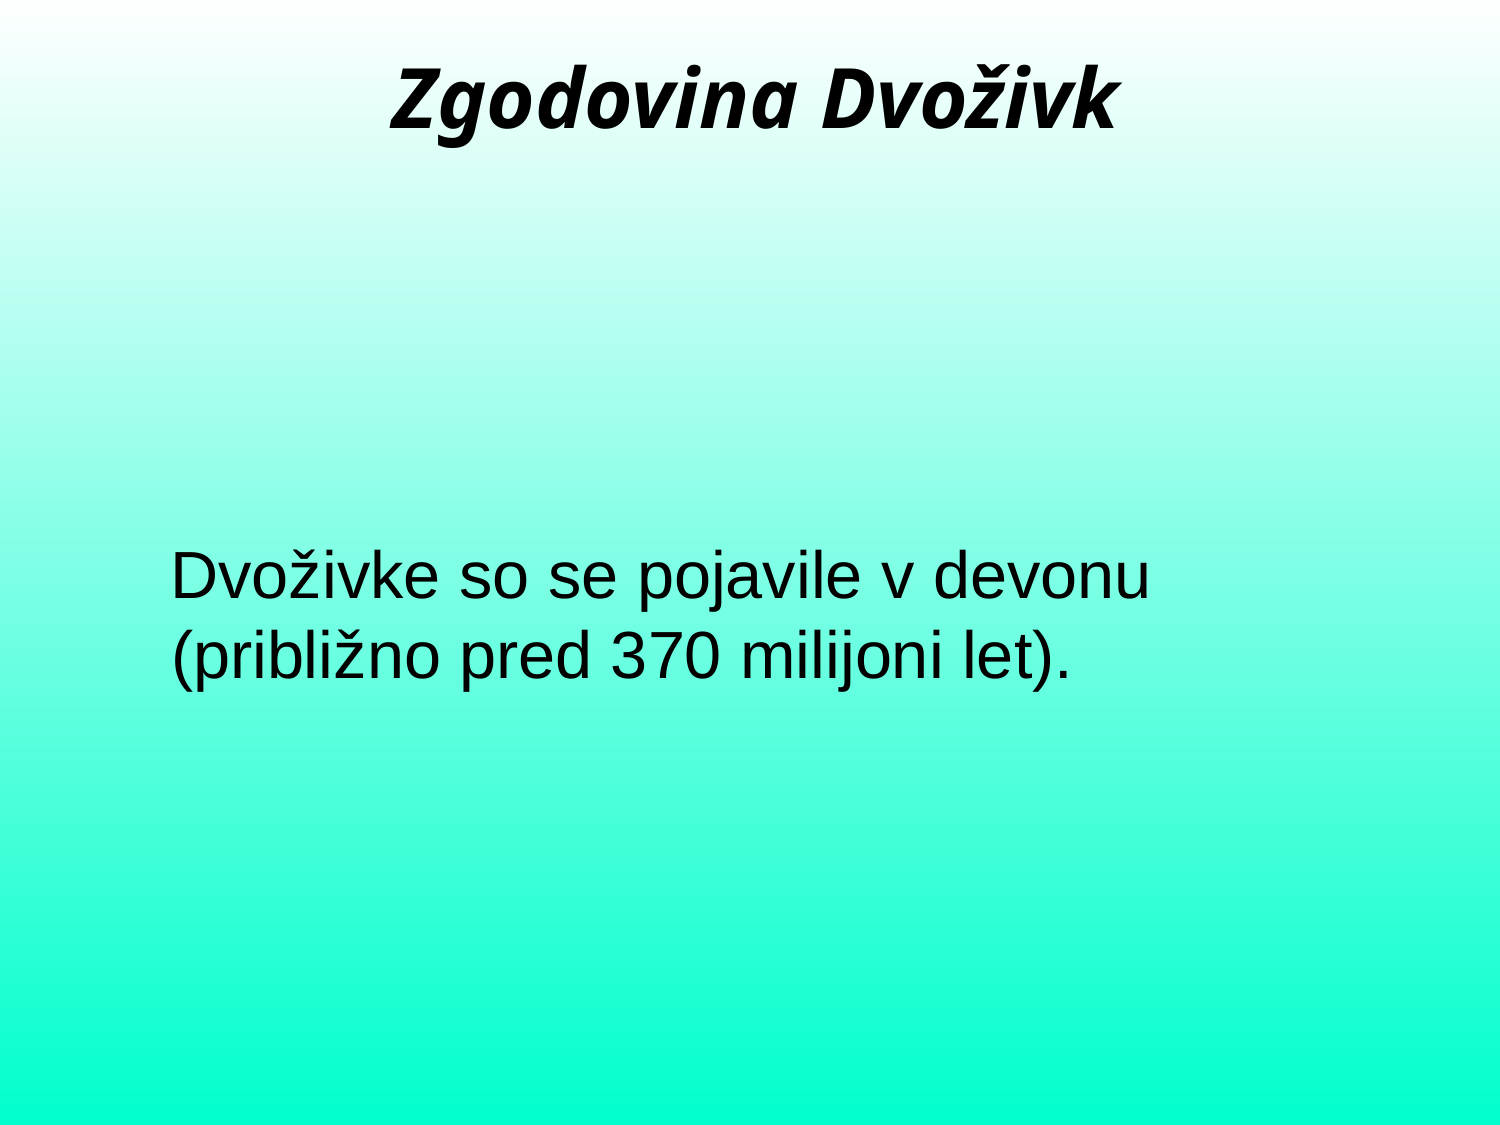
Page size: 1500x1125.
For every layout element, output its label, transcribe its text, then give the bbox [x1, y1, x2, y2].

text_box Zgodovina Dvoživk [362, 37, 1150, 425]
text_box Dvoživke so se pojavile v devonu (približno pred 370 milijoni let). [99, 524, 1450, 1125]
